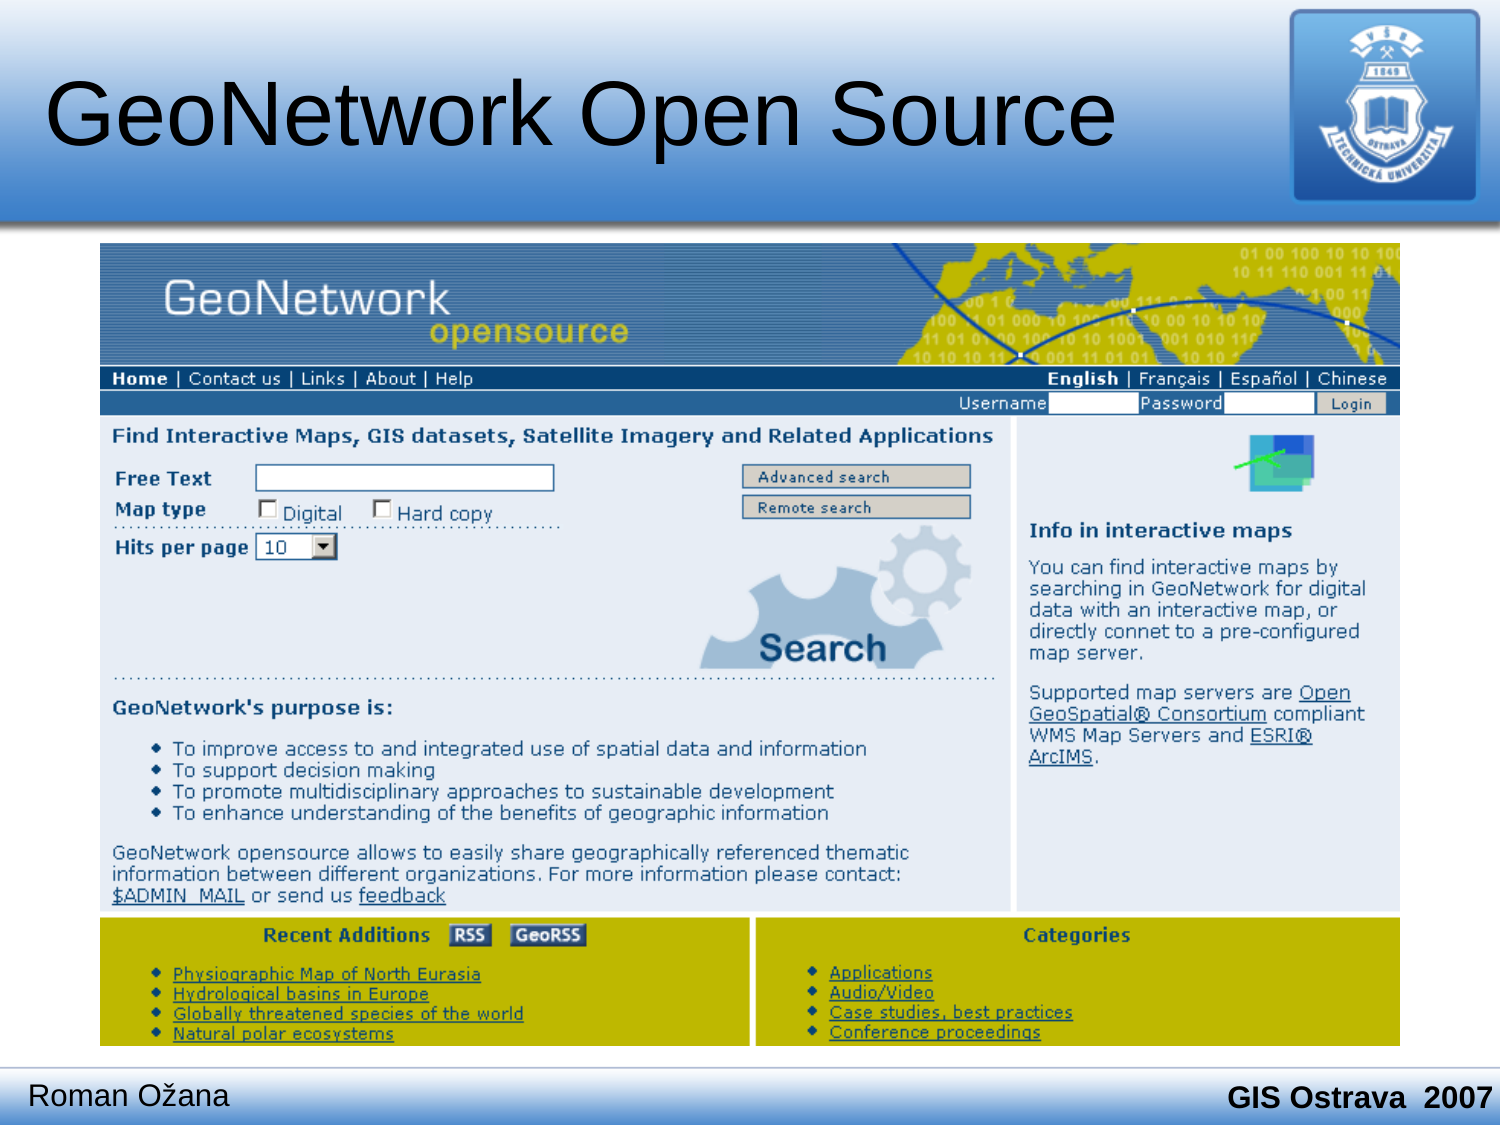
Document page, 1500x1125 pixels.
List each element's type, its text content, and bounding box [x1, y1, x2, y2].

picture [0, 0, 1500, 1125]
title GeoNetwork Open Source [29, 31, 1235, 197]
